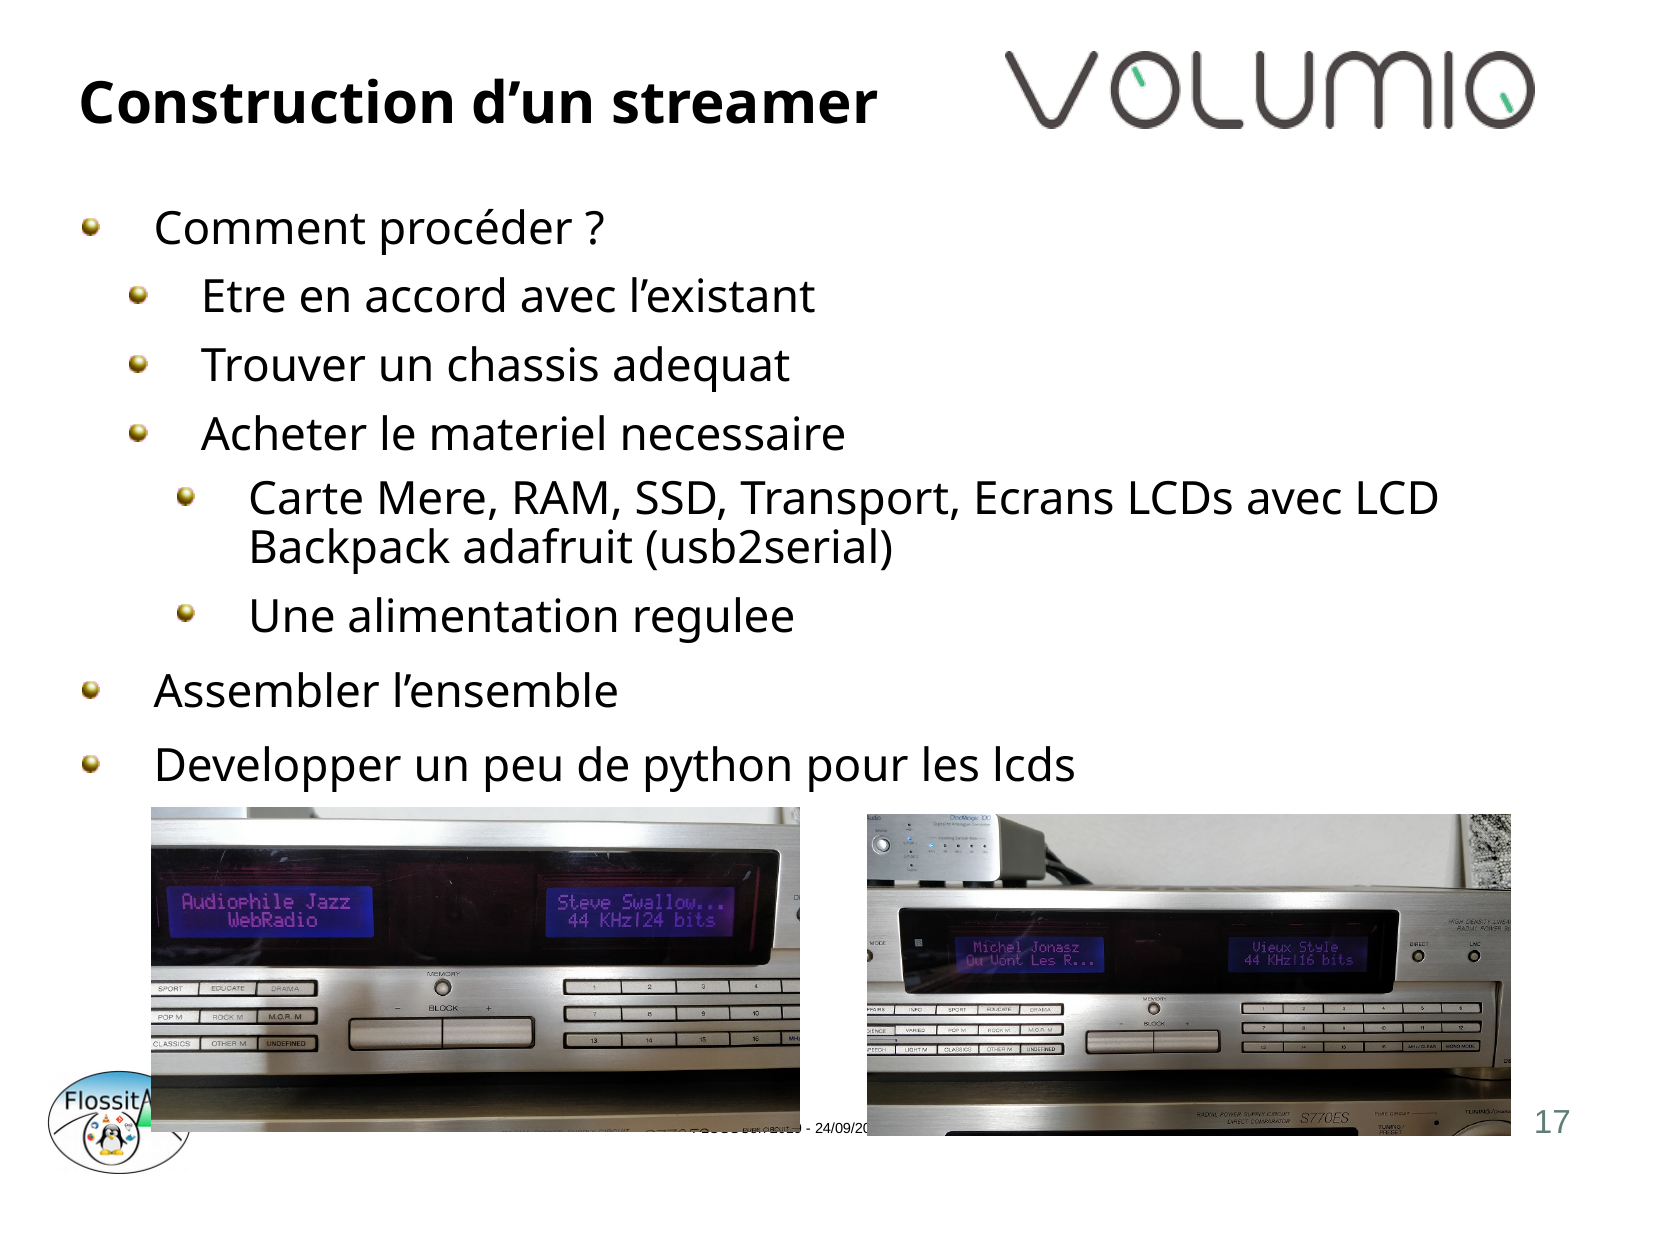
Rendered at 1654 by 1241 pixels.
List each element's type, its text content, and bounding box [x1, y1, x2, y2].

picture [867, 814, 1511, 1136]
picture [47, 1070, 70, 1174]
title Construction d’un streamer [63, 57, 1311, 183]
list Comment procéder ? Etre en accord avec l’existant Trouver un chassis adequat Acheter le materiel necessaire Carte Mere, RAM, SSD, Transport, Ecrans LCDs avec LCD Backpack adafruit (usb2serial) Une alimentation regulee Assembler l’ensemble Developper un peu de python pour les lcds [70, 204, 1614, 1241]
picture [1005, 51, 1535, 129]
picture [151, 807, 800, 1132]
